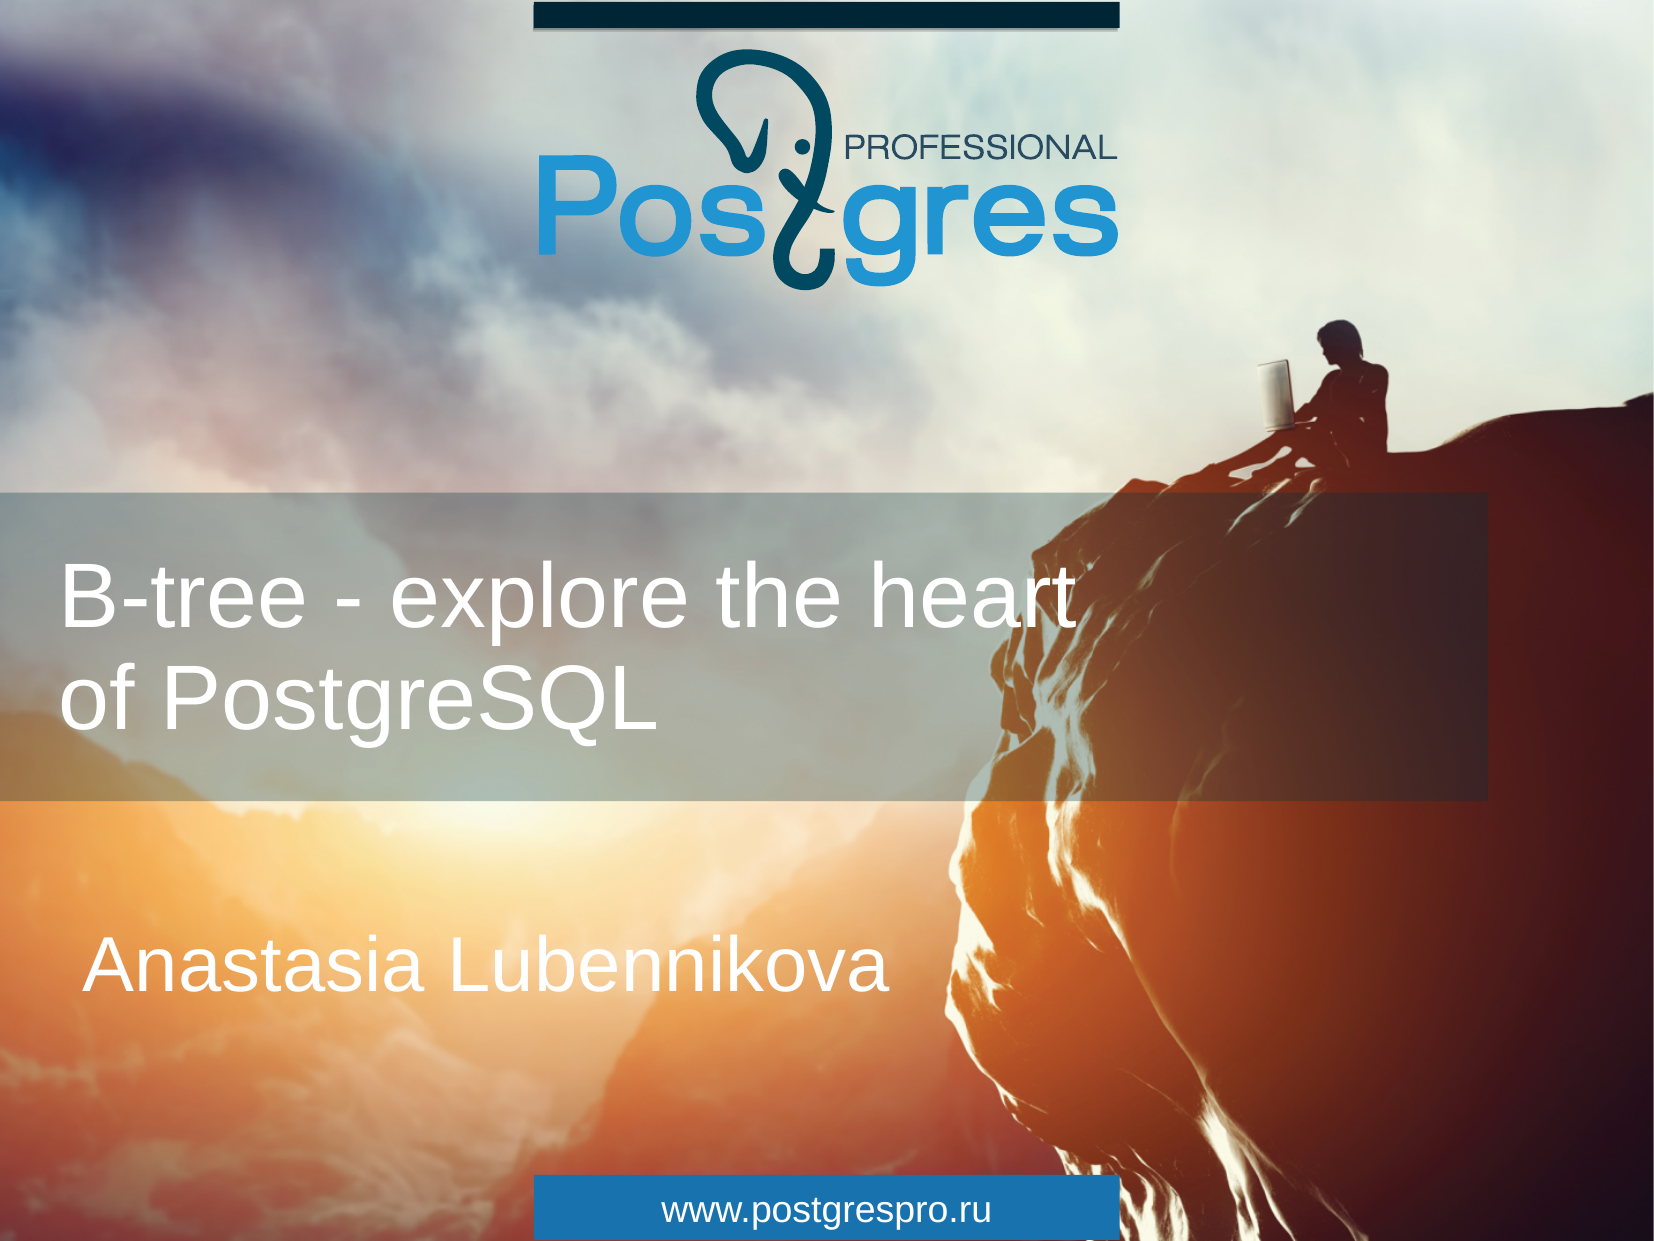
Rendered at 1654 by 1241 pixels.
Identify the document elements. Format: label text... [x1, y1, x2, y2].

picture [0, 0, 1654, 1241]
title B-tree - explore the heart of PostgreSQL [0, 492, 1489, 802]
list Anastasia Lubennikova [82, 921, 922, 1087]
